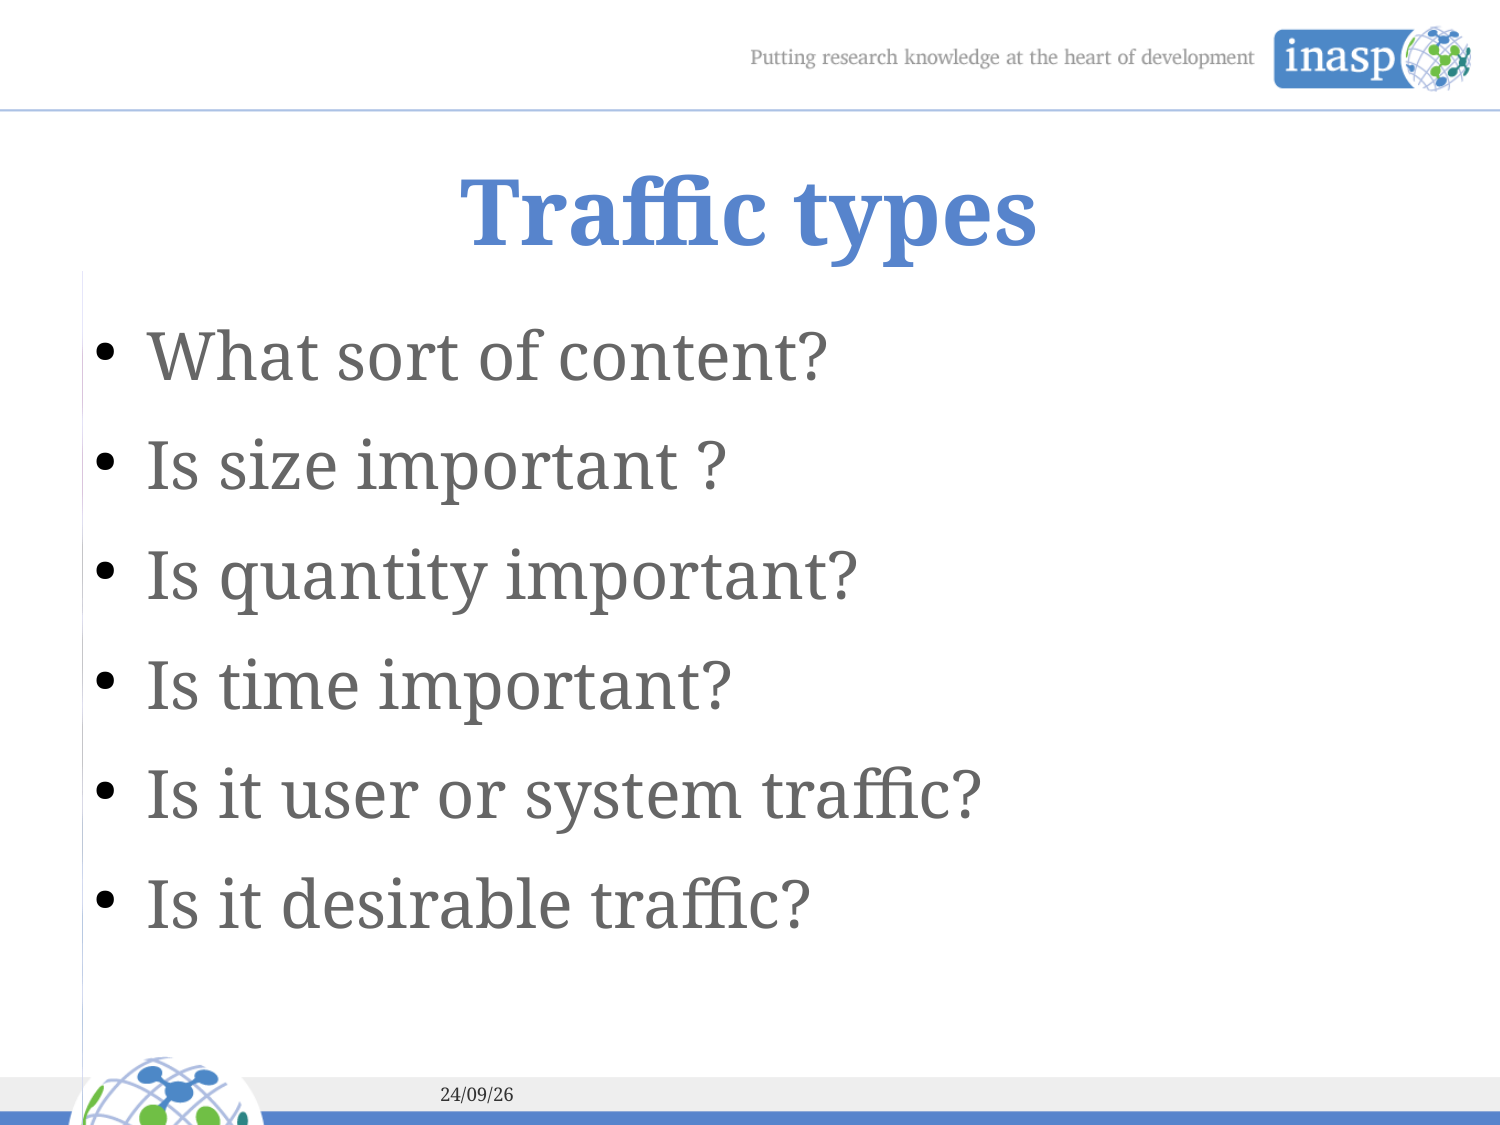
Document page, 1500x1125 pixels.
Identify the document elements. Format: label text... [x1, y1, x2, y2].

picture [0, 0, 1500, 1125]
title Traffic types [75, 129, 1426, 313]
list What sort of content? Is size important ? Is quantity important? Is time important? Is it user or system traffic? Is it desirable traffic? [75, 313, 1426, 967]
